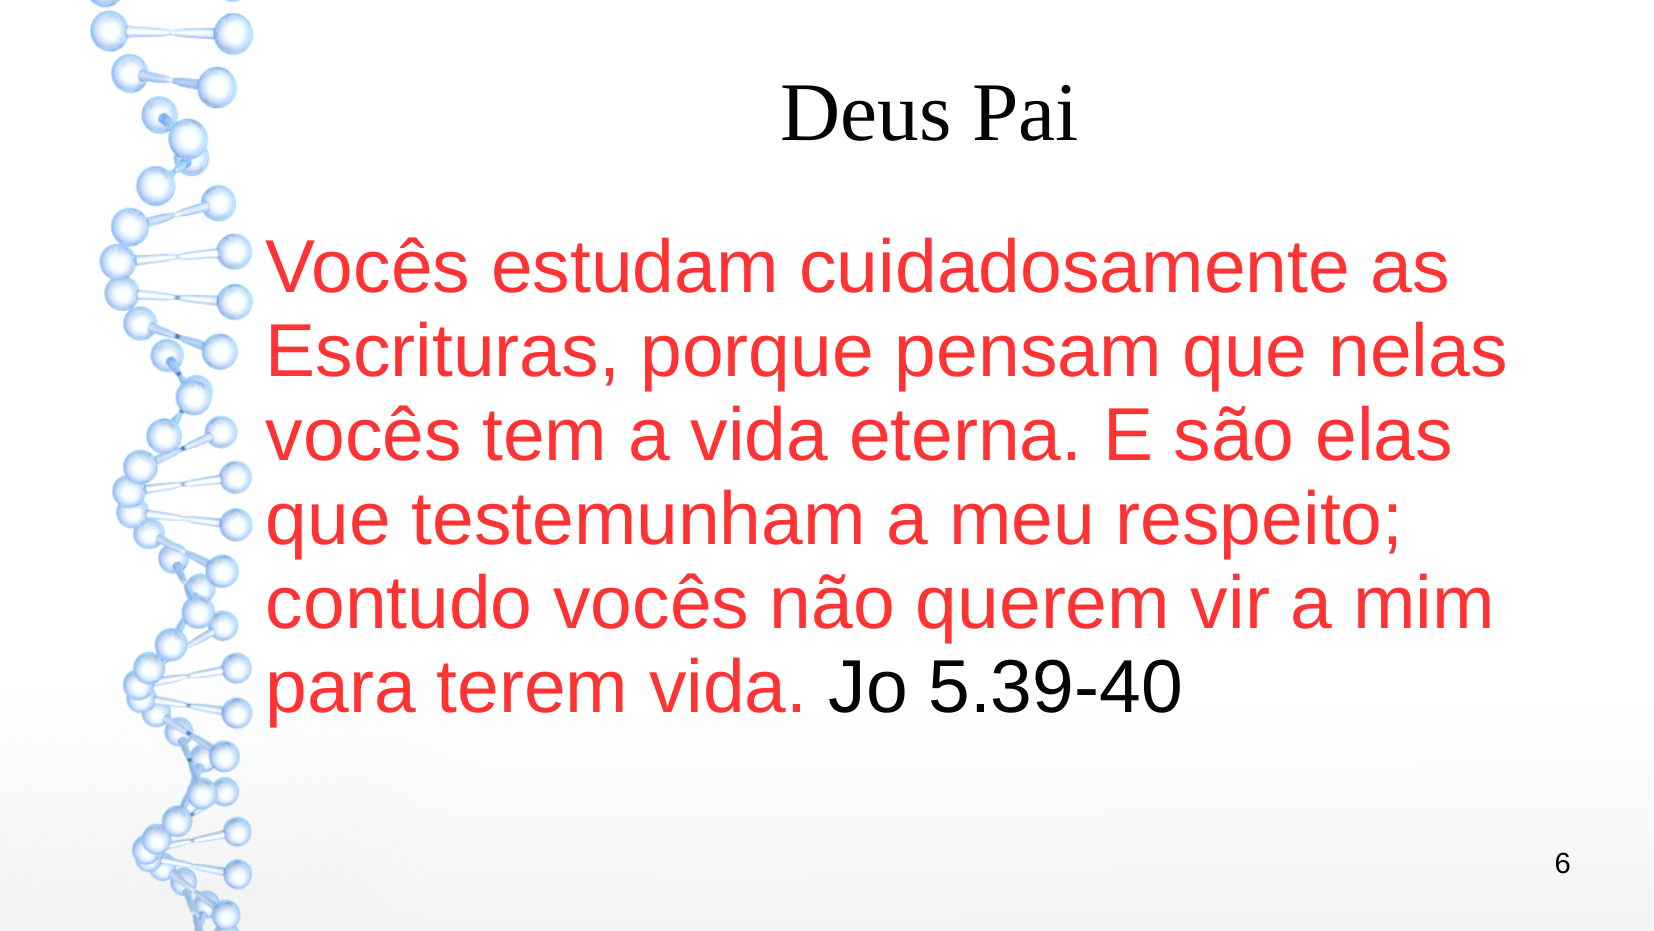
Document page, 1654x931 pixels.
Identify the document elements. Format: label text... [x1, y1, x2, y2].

title Deus Pai [265, 35, 1595, 189]
picture [0, 0, 1654, 931]
list Vocês estudam cuidadosamente as Escrituras, porque pensam que nelas vocês tem a vida eterna. E são elas que testemunham a meu respeito; contudo vocês não querem vir a mim para terem vida. Jo 5.39-40 [265, 224, 1595, 764]
